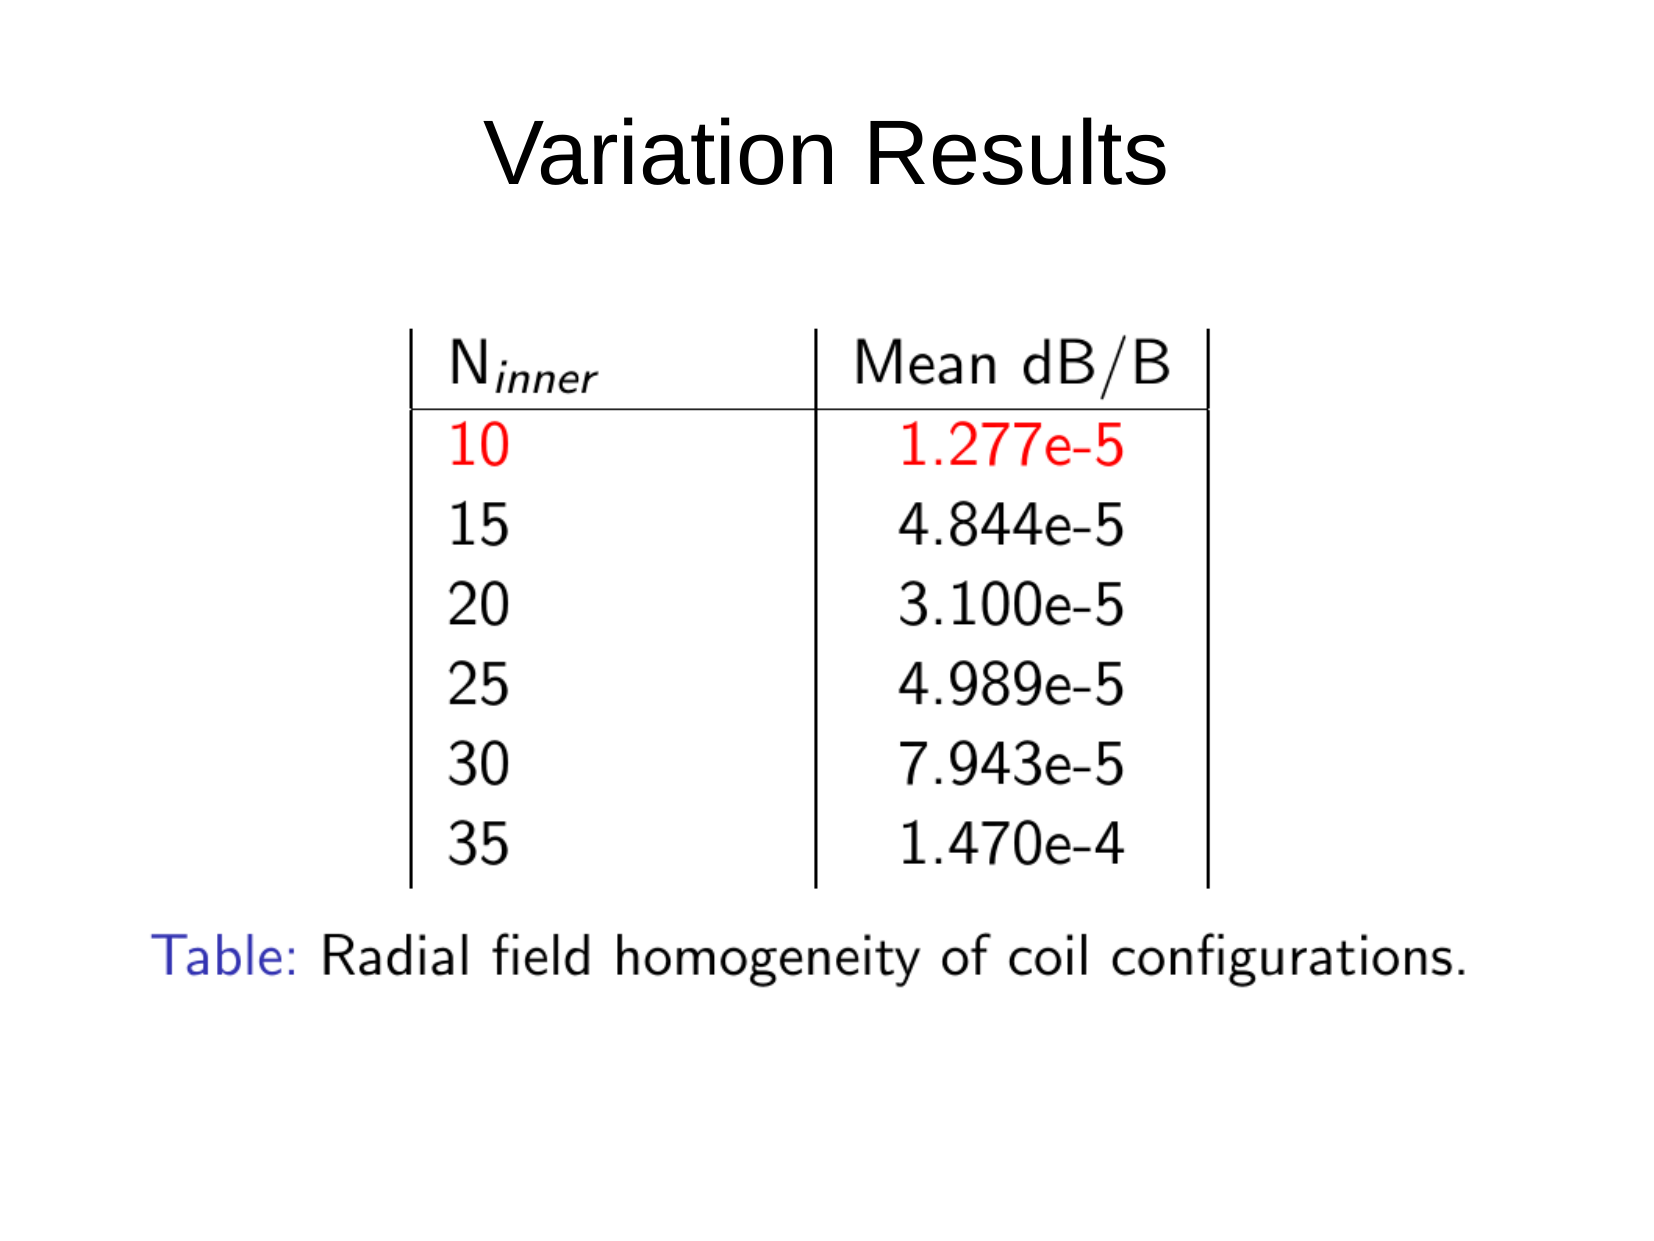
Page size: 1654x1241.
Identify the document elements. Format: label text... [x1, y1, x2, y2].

title Variation Results [82, 49, 1571, 243]
picture [30, 243, 1593, 1051]
